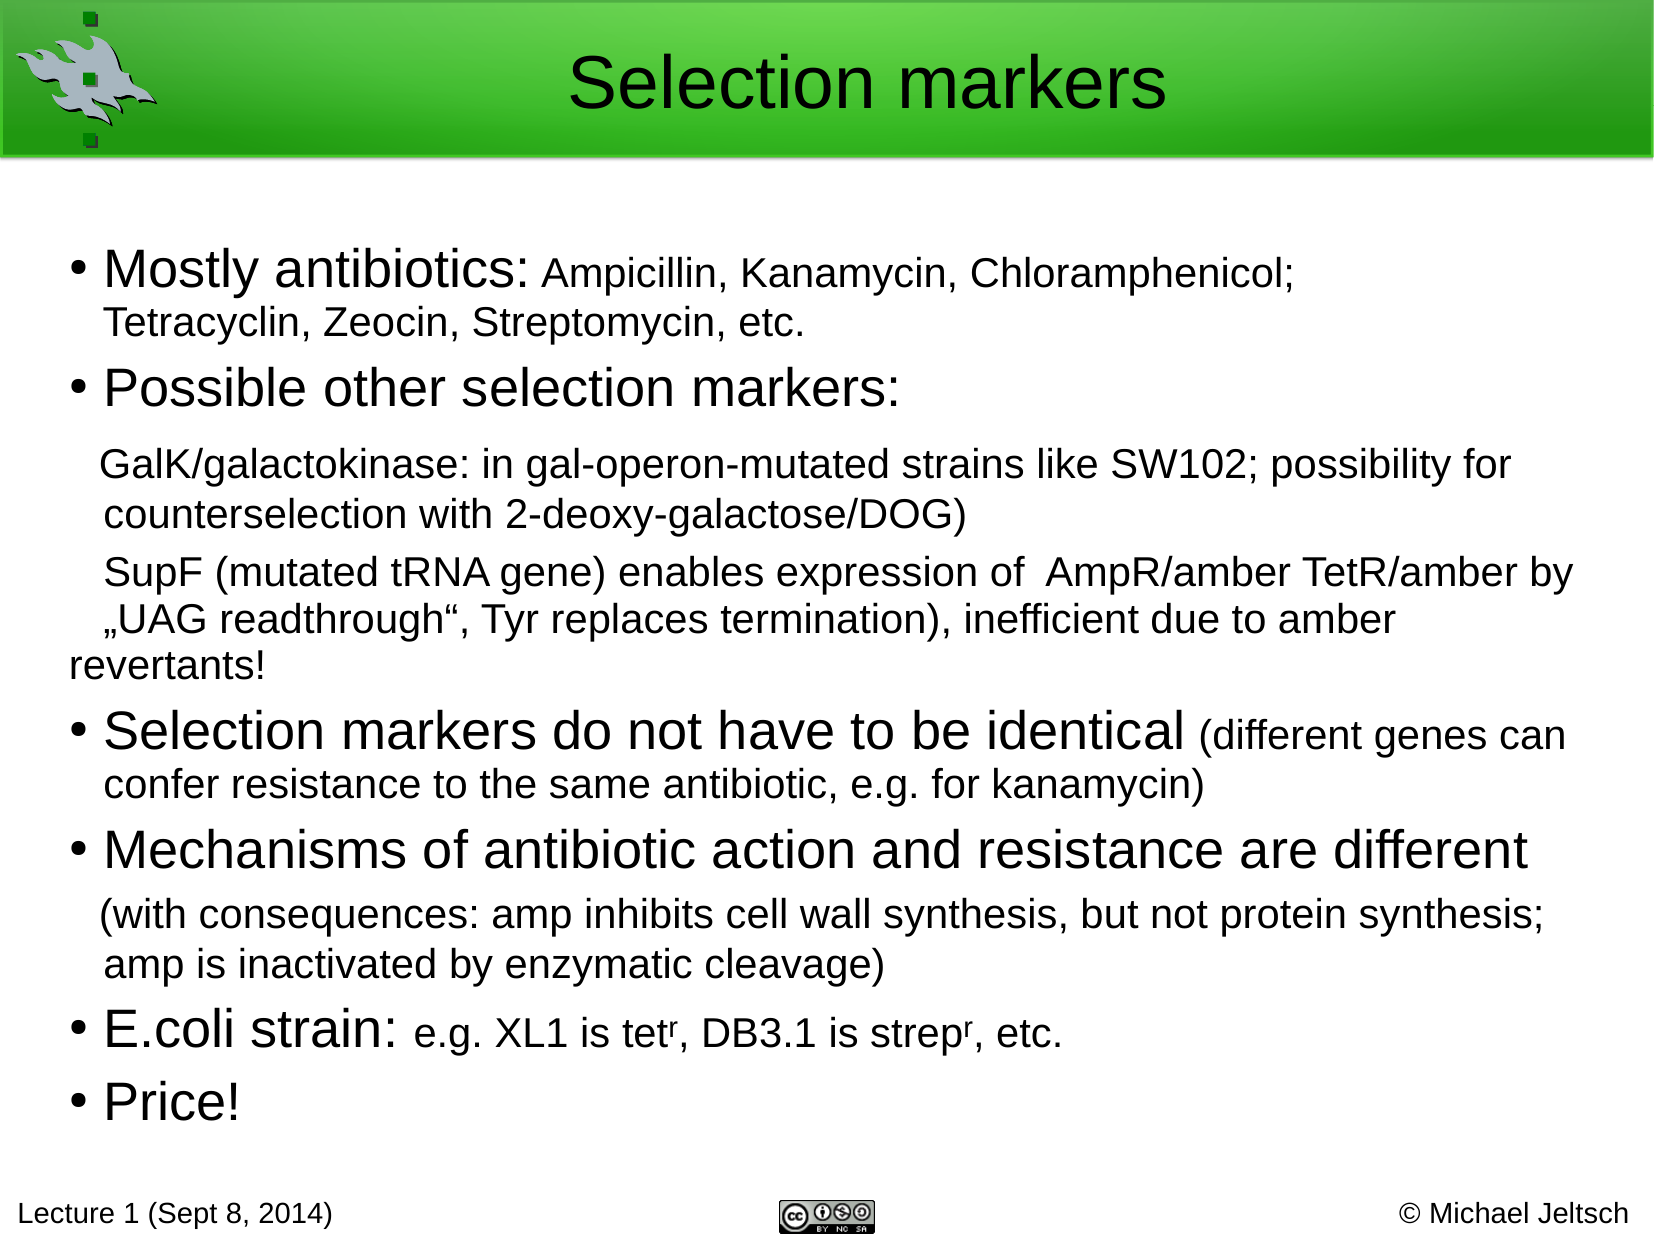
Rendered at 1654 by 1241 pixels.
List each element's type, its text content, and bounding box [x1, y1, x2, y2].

picture [779, 1200, 875, 1234]
subtitle Mostly antibiotics: Ampicillin, Kanamycin, Chloramphenicol; Tetracyclin, Zeocin, Streptomycin, etc. Possible other selection markers: GalK/galactokinase: in gal-operon-mutated strains like SW102; possibility for counterselection with 2-deoxy-galactose/DOG) SupF (mutated tRNA gene) enables expression of AmpR/amber TetR/amber by „UAG readthrough“, Tyr replaces termination), inefficient due to amber revertants! Selection markers do not have to be identical (different genes can confer resistance to the same antibiotic, e.g. for kanamycin) Mechanisms of antibiotic action and resistance are different (with consequences: amp inhibits cell wall synthesis, but not protein synthesis; amp is inactivated by enzymatic cleavage) E.coli strain: e.g. XL1 is tetr, DB3.1 is strepr, etc. Price! [68, 240, 1605, 1130]
title Selection markers [342, 11, 1394, 154]
